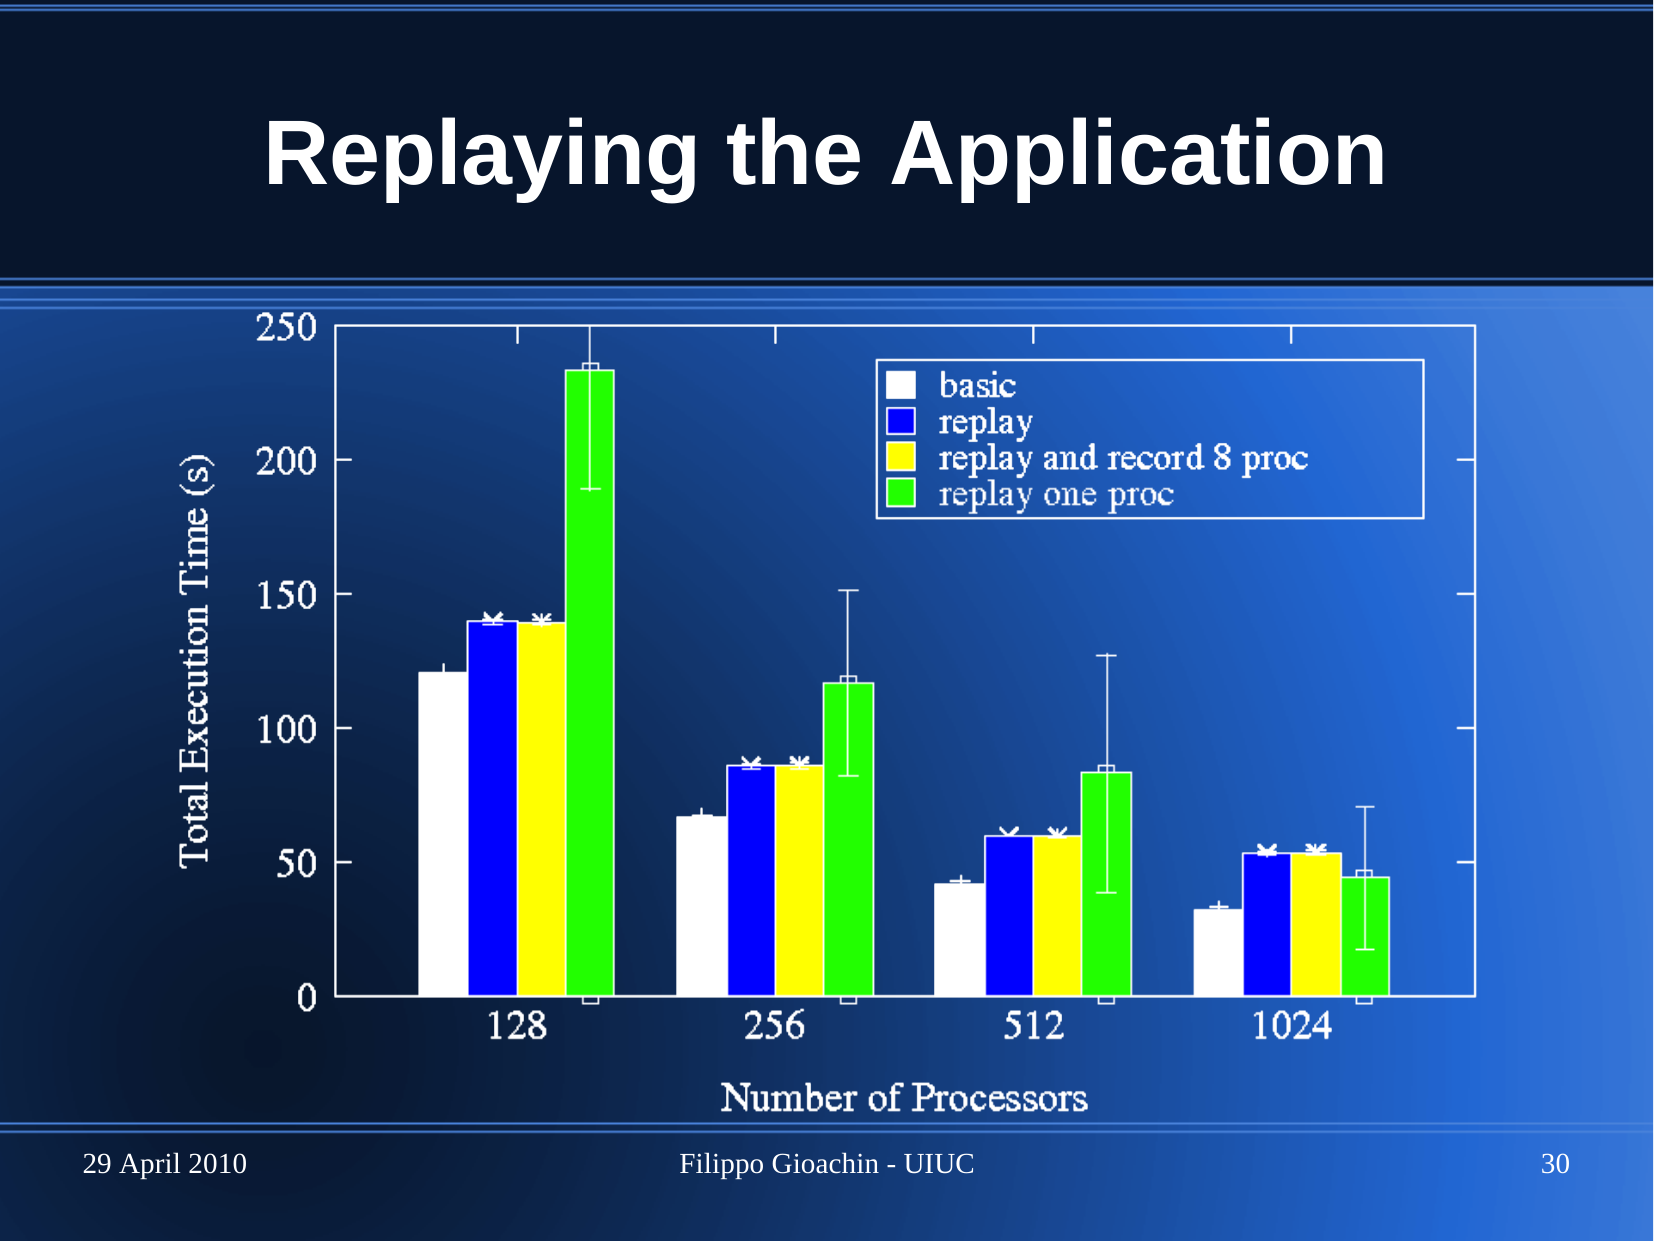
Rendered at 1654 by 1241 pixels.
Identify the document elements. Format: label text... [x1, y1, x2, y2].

title Replaying the Application [82, 56, 1571, 250]
picture [0, 0, 1654, 1241]
